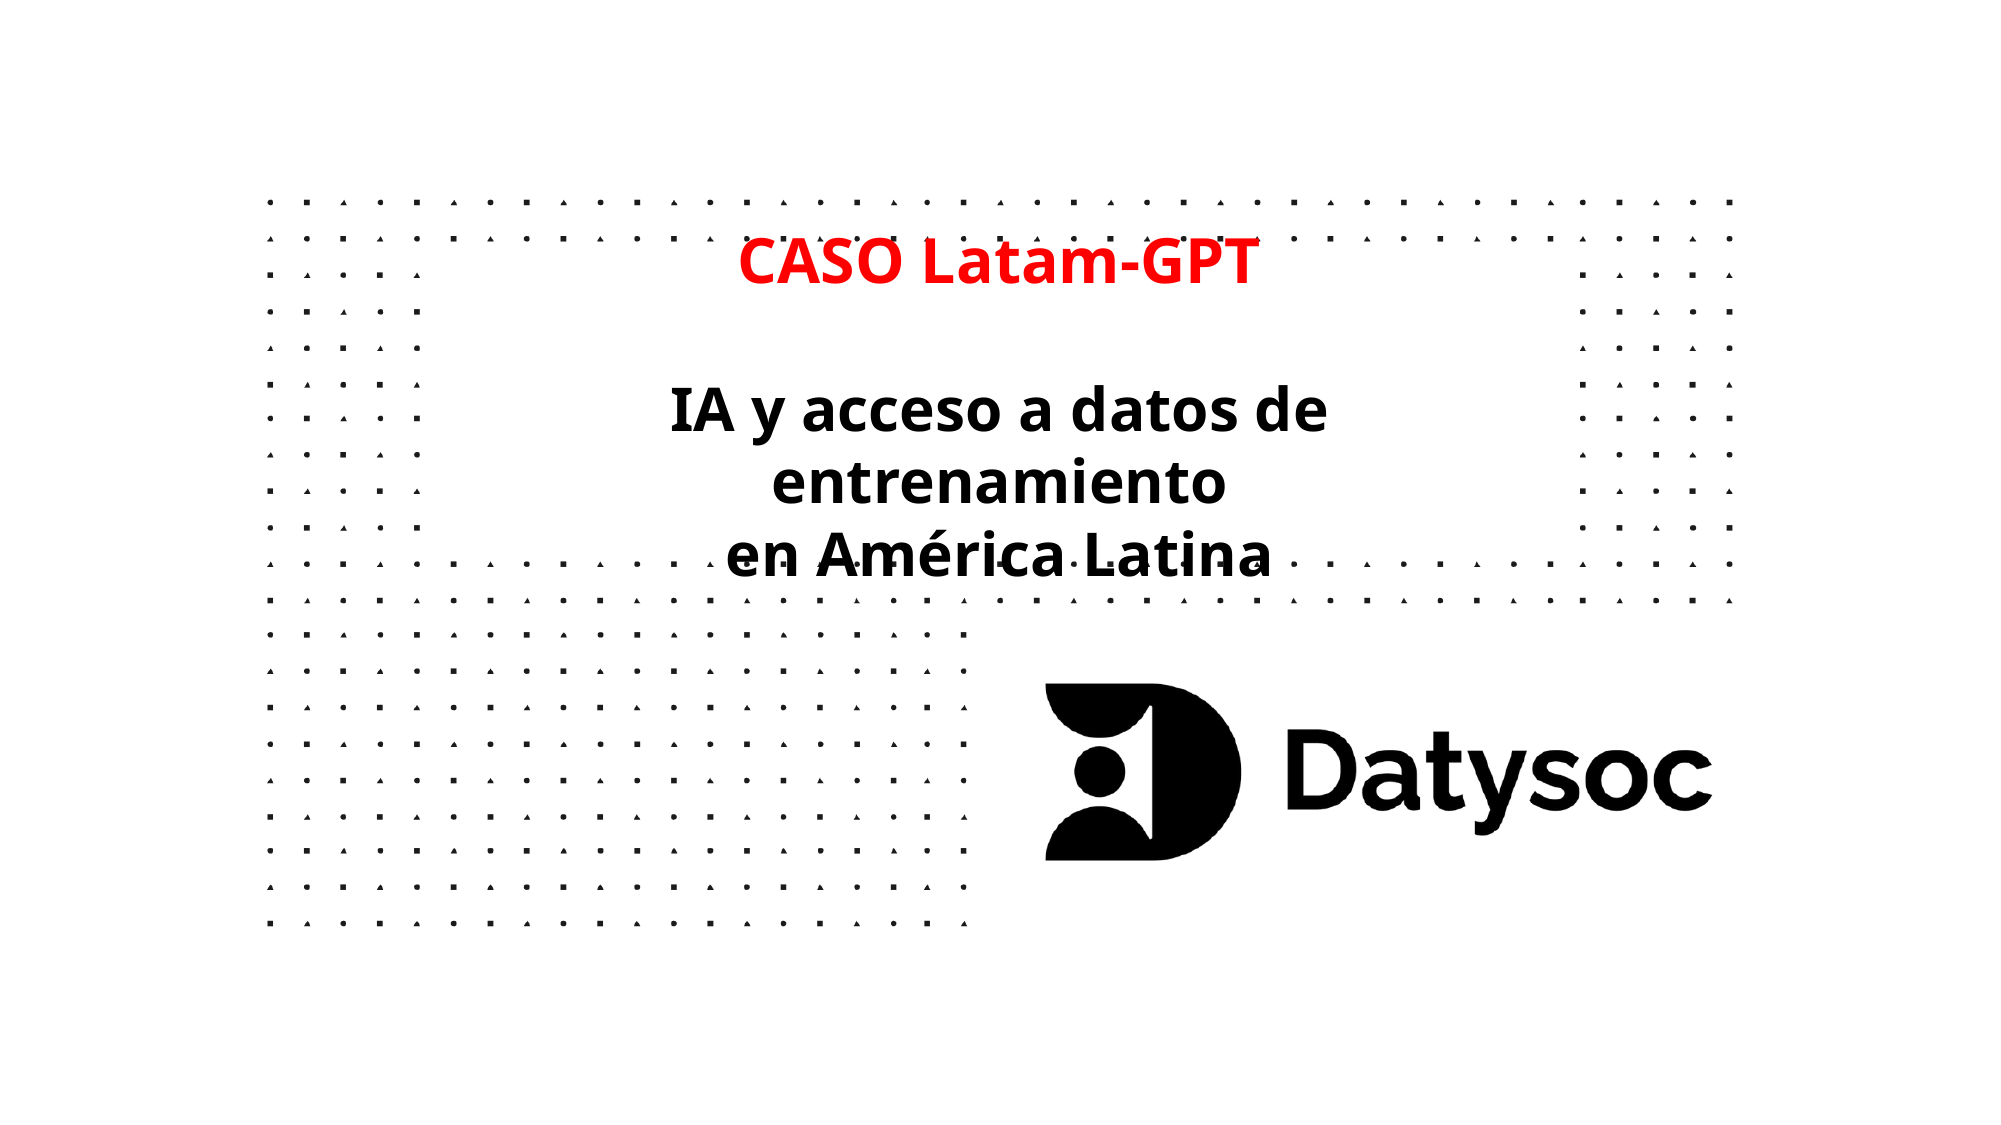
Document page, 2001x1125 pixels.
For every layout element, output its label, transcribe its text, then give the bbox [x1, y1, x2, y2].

text_box CASO Latam-GPT IA y acceso a datos de entrenamiento en América Latina [421, 258, 1579, 552]
picture [174, 98, 1825, 1027]
